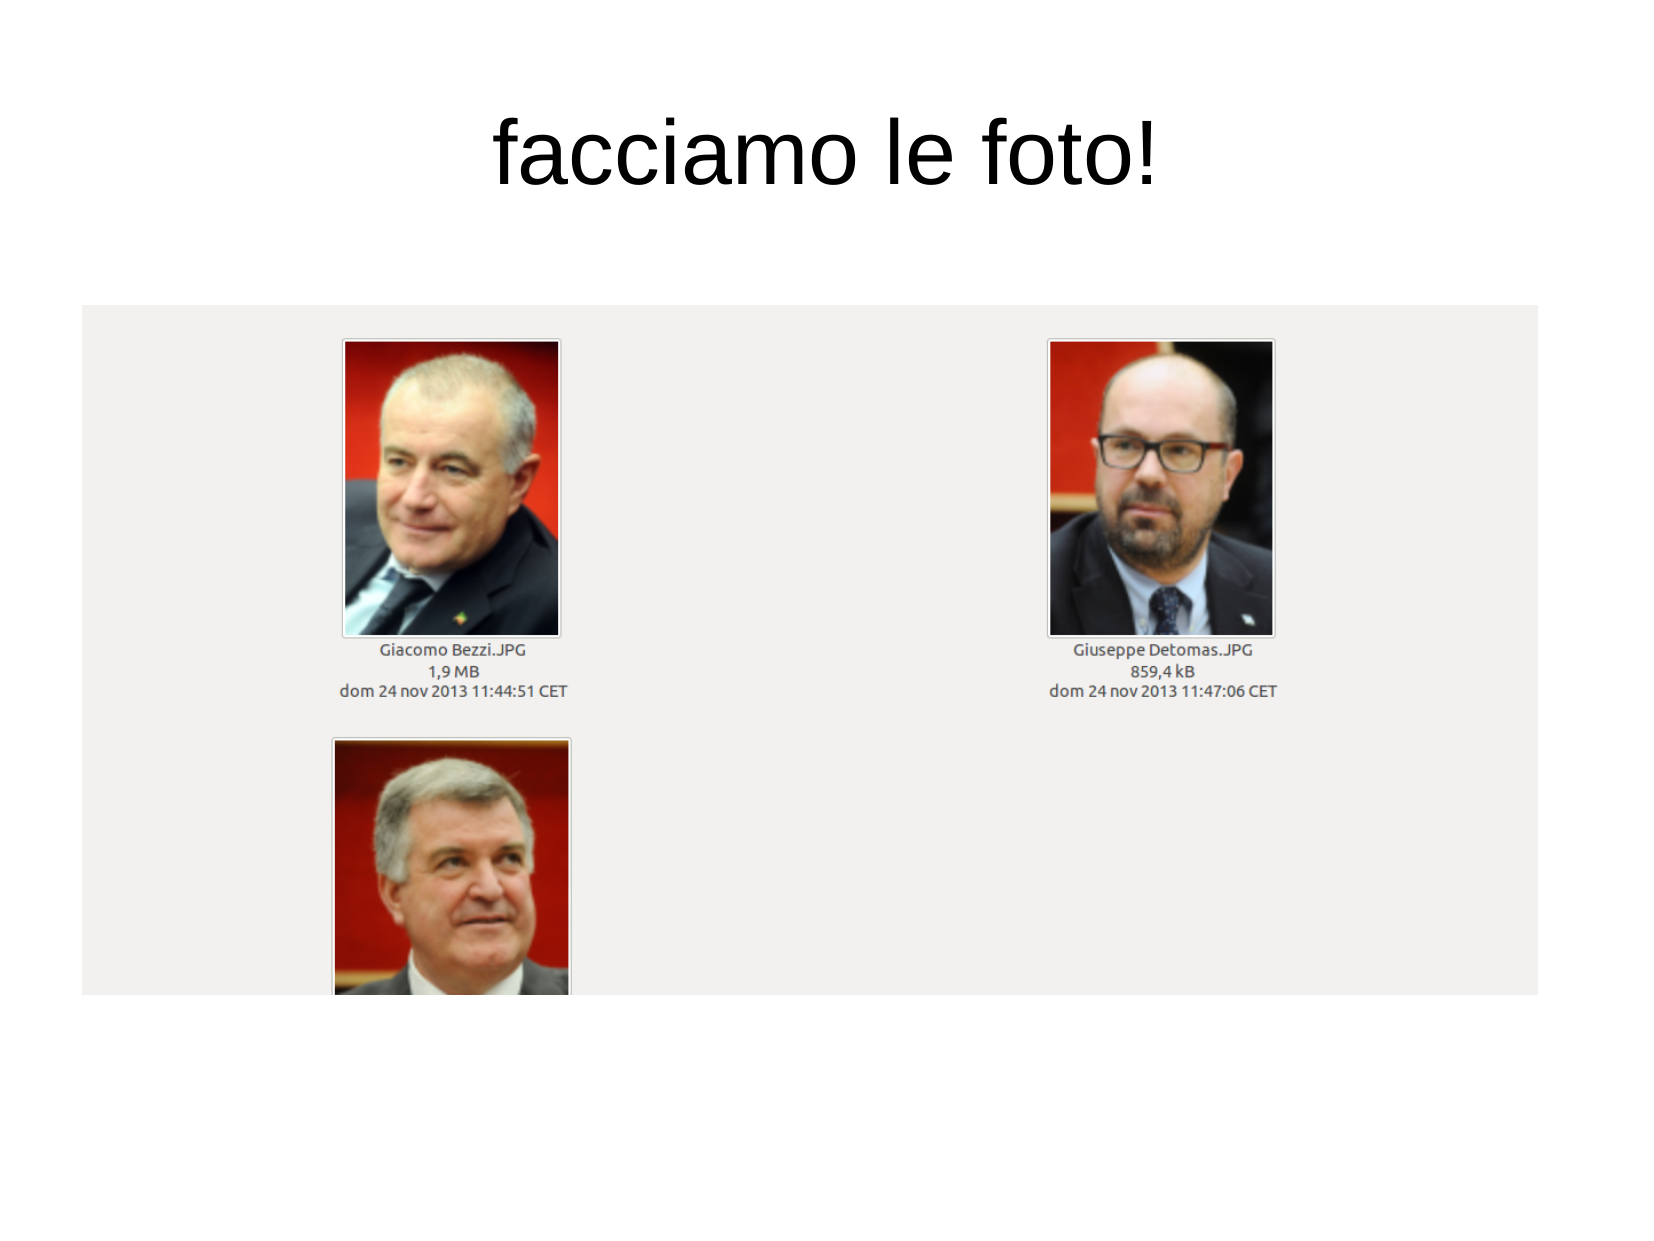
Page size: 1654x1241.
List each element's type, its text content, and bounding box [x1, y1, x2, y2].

title facciamo le foto! [82, 49, 1571, 257]
picture [82, 305, 1538, 995]
